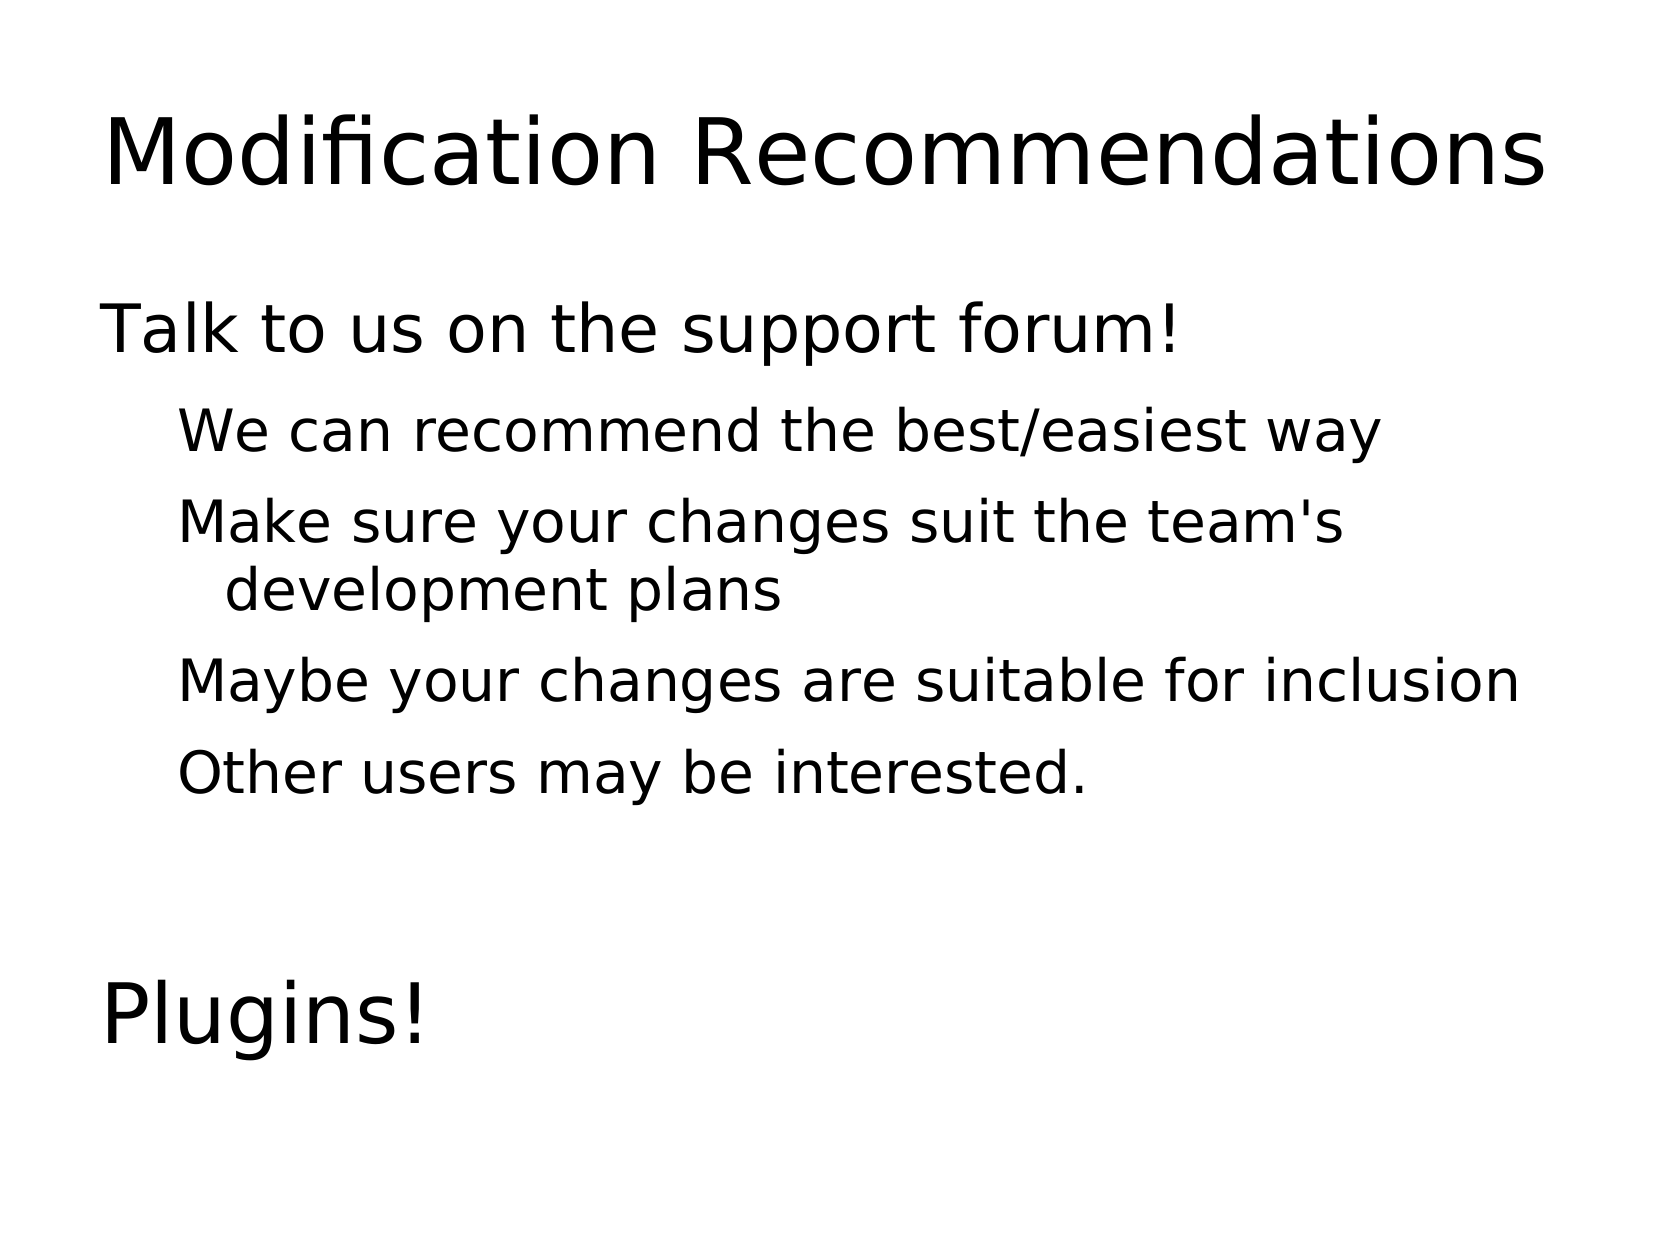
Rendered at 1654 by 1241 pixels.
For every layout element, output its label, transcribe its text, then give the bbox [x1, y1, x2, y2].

title Modification Recommendations [82, 56, 1571, 250]
list Talk to us on the support forum! We can recommend the best/easiest way Make sure your changes suit the team's development plans Maybe your changes are suitable for inclusion Other users may be interested. Plugins! [82, 290, 1571, 1094]
